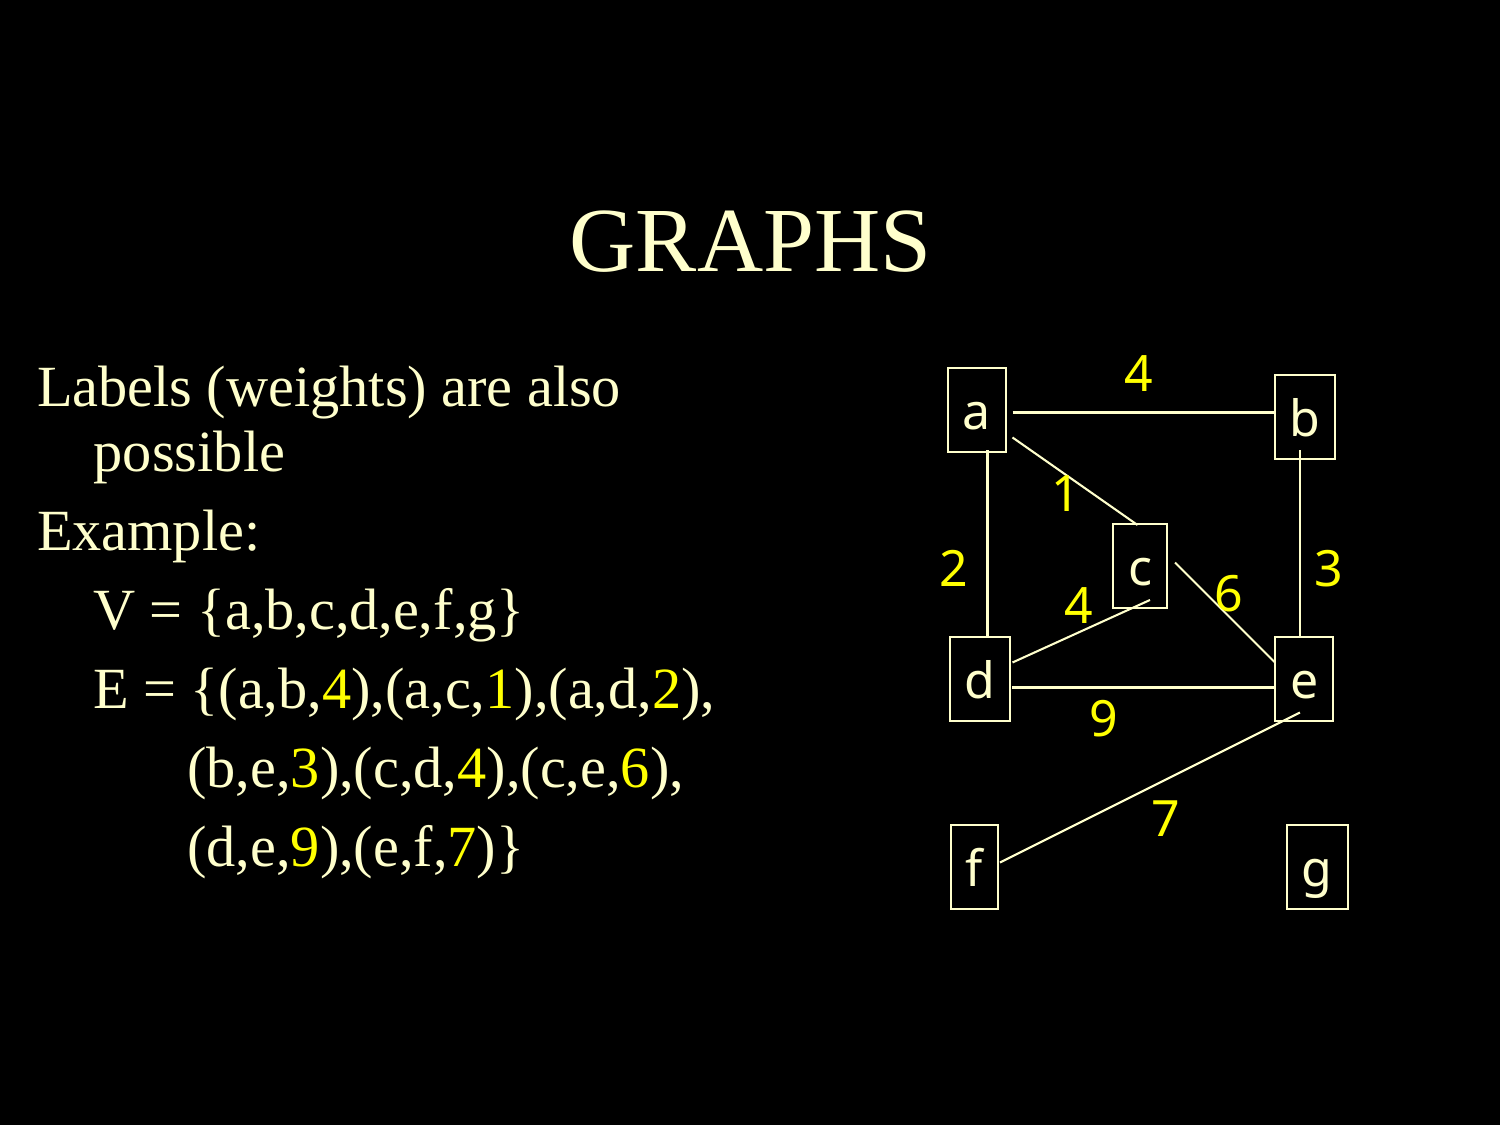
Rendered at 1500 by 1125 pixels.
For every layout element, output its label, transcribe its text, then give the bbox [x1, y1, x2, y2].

text_box 7 [1137, 774, 1196, 859]
text_box 4 [1109, 330, 1168, 415]
text_box c [1113, 523, 1168, 608]
text_box 9 [1074, 674, 1133, 759]
title GRAPHS [22, 145, 1480, 336]
text_box 1 [1037, 449, 1096, 534]
text_box g [1287, 824, 1348, 909]
text_box a [947, 367, 1006, 452]
text_box b [1274, 374, 1336, 459]
text_box 4 [1049, 562, 1108, 647]
text_box e [1275, 637, 1334, 722]
text_box 2 [924, 524, 983, 609]
text_box f [950, 824, 998, 909]
list Labels (weights) are also possible Example: V = {a,b,c,d,e,f,g} E = {(a,b,4),(a,c,1),(a,d,2), (b,e,3),(c,d,4),(c,e,6), (d,e,9),(e,f,7)} [22, 347, 740, 1101]
text_box 6 [1199, 549, 1258, 634]
text_box d [949, 637, 1011, 722]
text_box 3 [1299, 524, 1358, 609]
